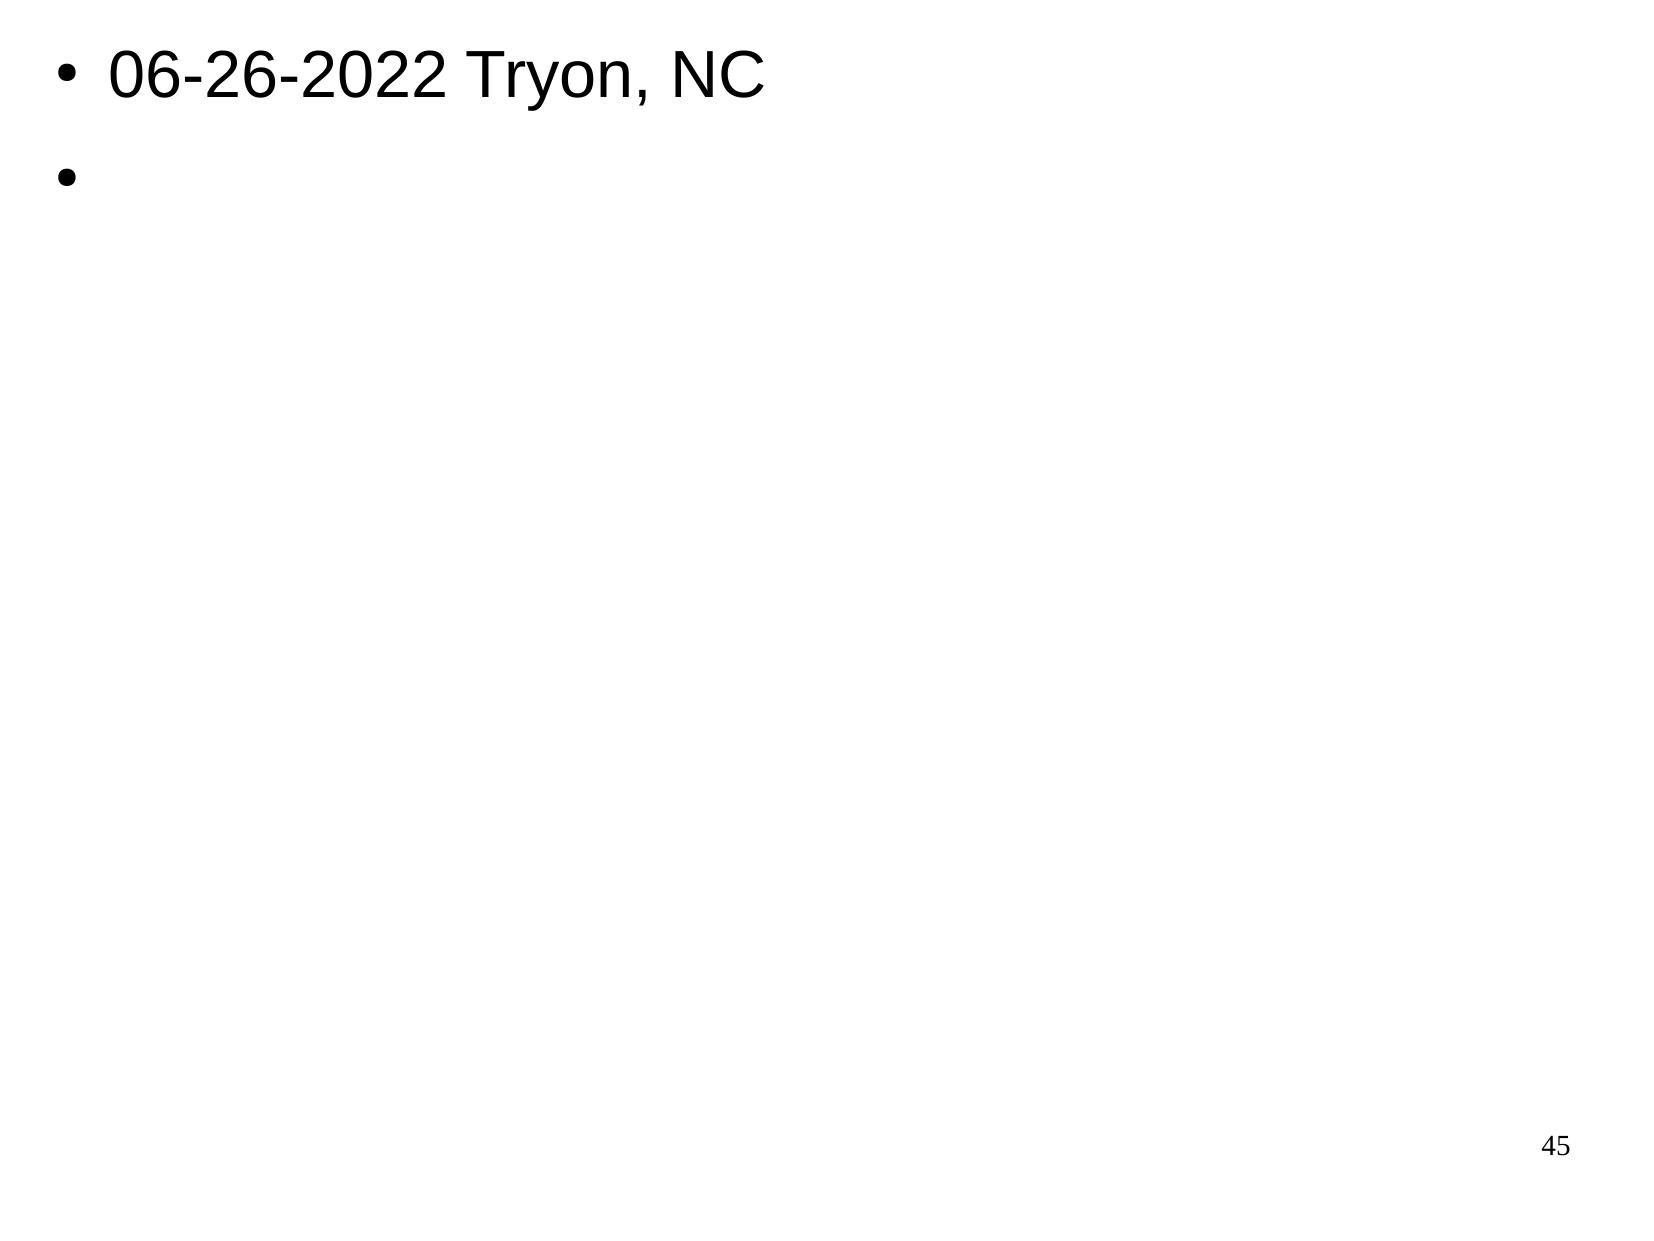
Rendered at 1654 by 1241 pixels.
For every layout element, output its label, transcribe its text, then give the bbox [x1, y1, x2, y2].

list 06-26-2022 Tryon, NC [37, 37, 1613, 1238]
